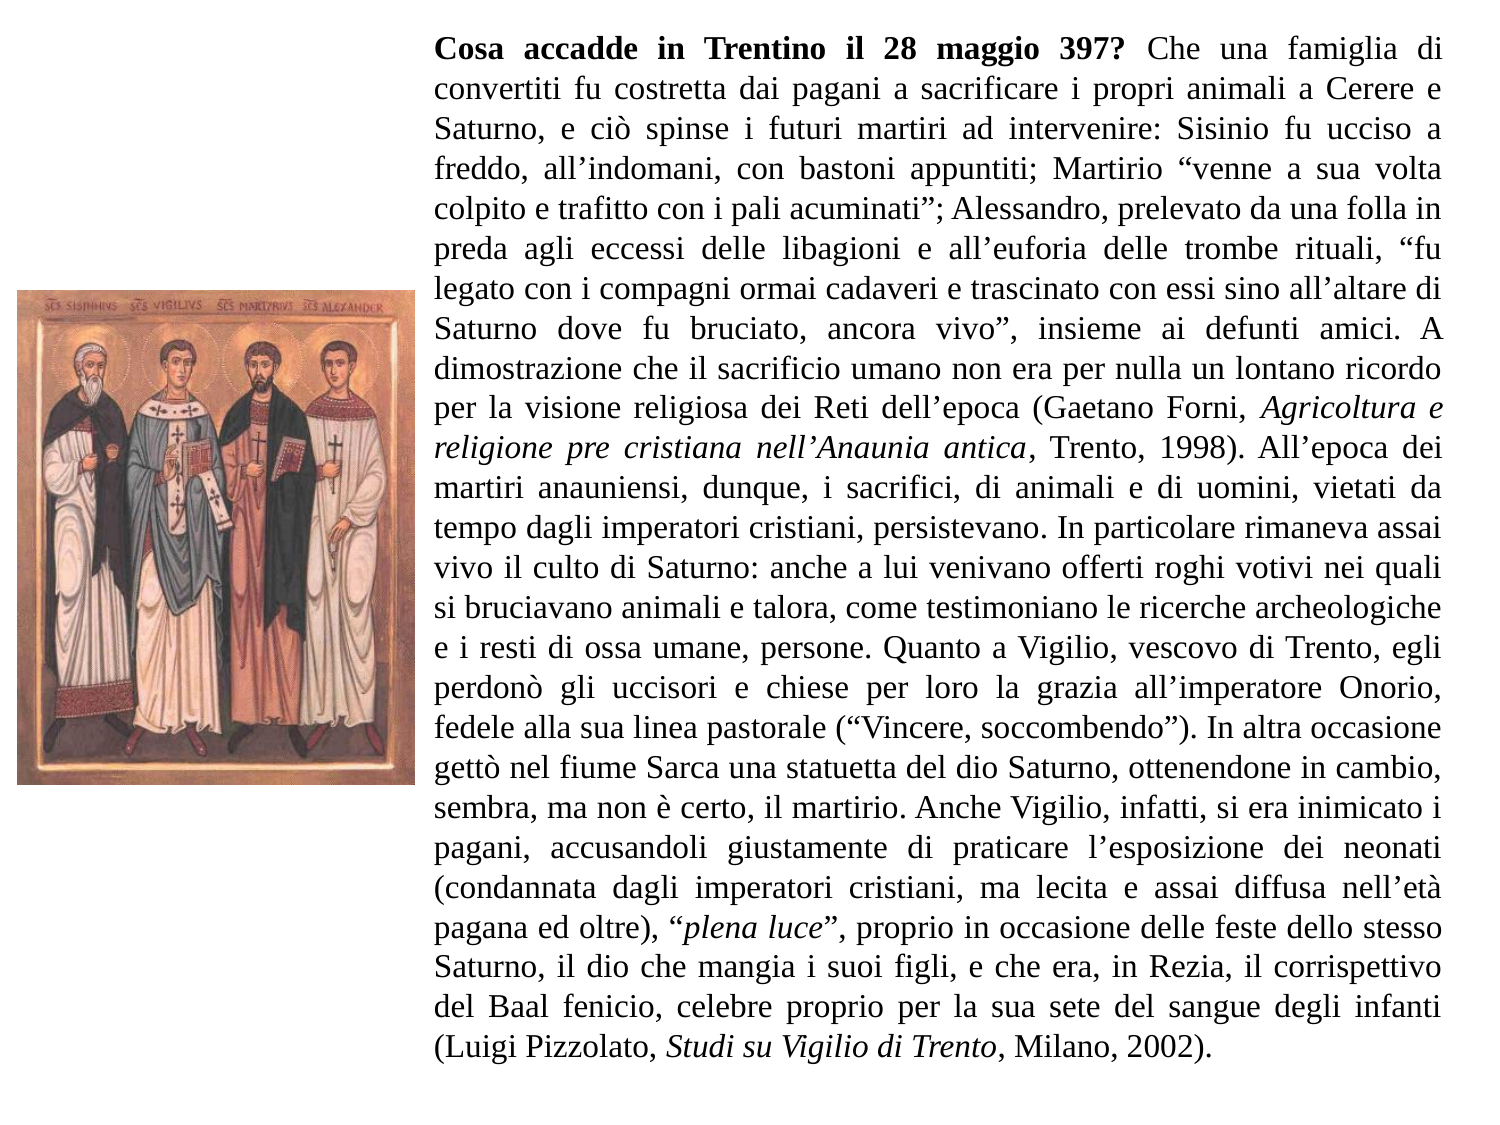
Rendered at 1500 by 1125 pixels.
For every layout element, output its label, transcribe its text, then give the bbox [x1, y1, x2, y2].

text_box Cosa accadde in Trentino il 28 maggio 397? Che una famiglia di convertiti fu costretta dai pagani a sacrificare i propri animali a Cerere e Saturno, e ciò spinse i futuri martiri ad intervenire: Sisinio fu ucciso a freddo, all’indomani, con bastoni appuntiti; Martirio “venne a sua volta colpito e trafitto con i pali acuminati”; Alessandro, prelevato da una folla in preda agli eccessi delle libagioni e all’euforia delle trombe rituali, “fu legato con i compagni ormai cadaveri e trascinato con essi sino all’altare di Saturno dove fu bruciato, ancora vivo”, insieme ai defunti amici. A dimostrazione che il sacrificio umano non era per nulla un lontano ricordo per la visione religiosa dei Reti dell’epoca (Gaetano Forni, Agricoltura e religione pre cristiana nell’Anaunia antica, Trento, 1998). All’epoca dei martiri anauniensi, dunque, i sacrifici, di animali e di uomini, vietati da tempo dagli imperatori cristiani, persistevano. In particolare rimaneva assai vivo il culto di Saturno: anche a lui venivano offerti roghi votivi nei quali si bruciavano animali e talora, come testimoniano le ricerche archeologiche e i resti di ossa umane, persone. Quanto a Vigilio, vescovo di Trento, egli perdonò gli uccisori e chiese per loro la grazia all’imperatore Onorio, fedele alla sua linea pastorale (“Vincere, soccombendo”). In altra occasione gettò nel fiume Sarca una statuetta del dio Saturno, ottenendone in cambio, sembra, ma non è certo, il martirio. Anche Vigilio, infatti, si era inimicato i pagani, accusandoli giustamente di praticare l’esposizione dei neonati (condannata dagli imperatori cristiani, ma lecita e assai diffusa nell’età pagana ed oltre), “plena luce”, proprio in occasione delle feste dello stesso Saturno, il dio che mangia i suoi figli, e che era, in Rezia, il corrispettivo del Baal fenicio, celebre proprio per la sua sete del sangue degli infanti (Luigi Pizzolato, Studi su Vigilio di Trento, Milano, 2002). [419, 19, 1459, 1072]
picture [17, 290, 415, 785]
